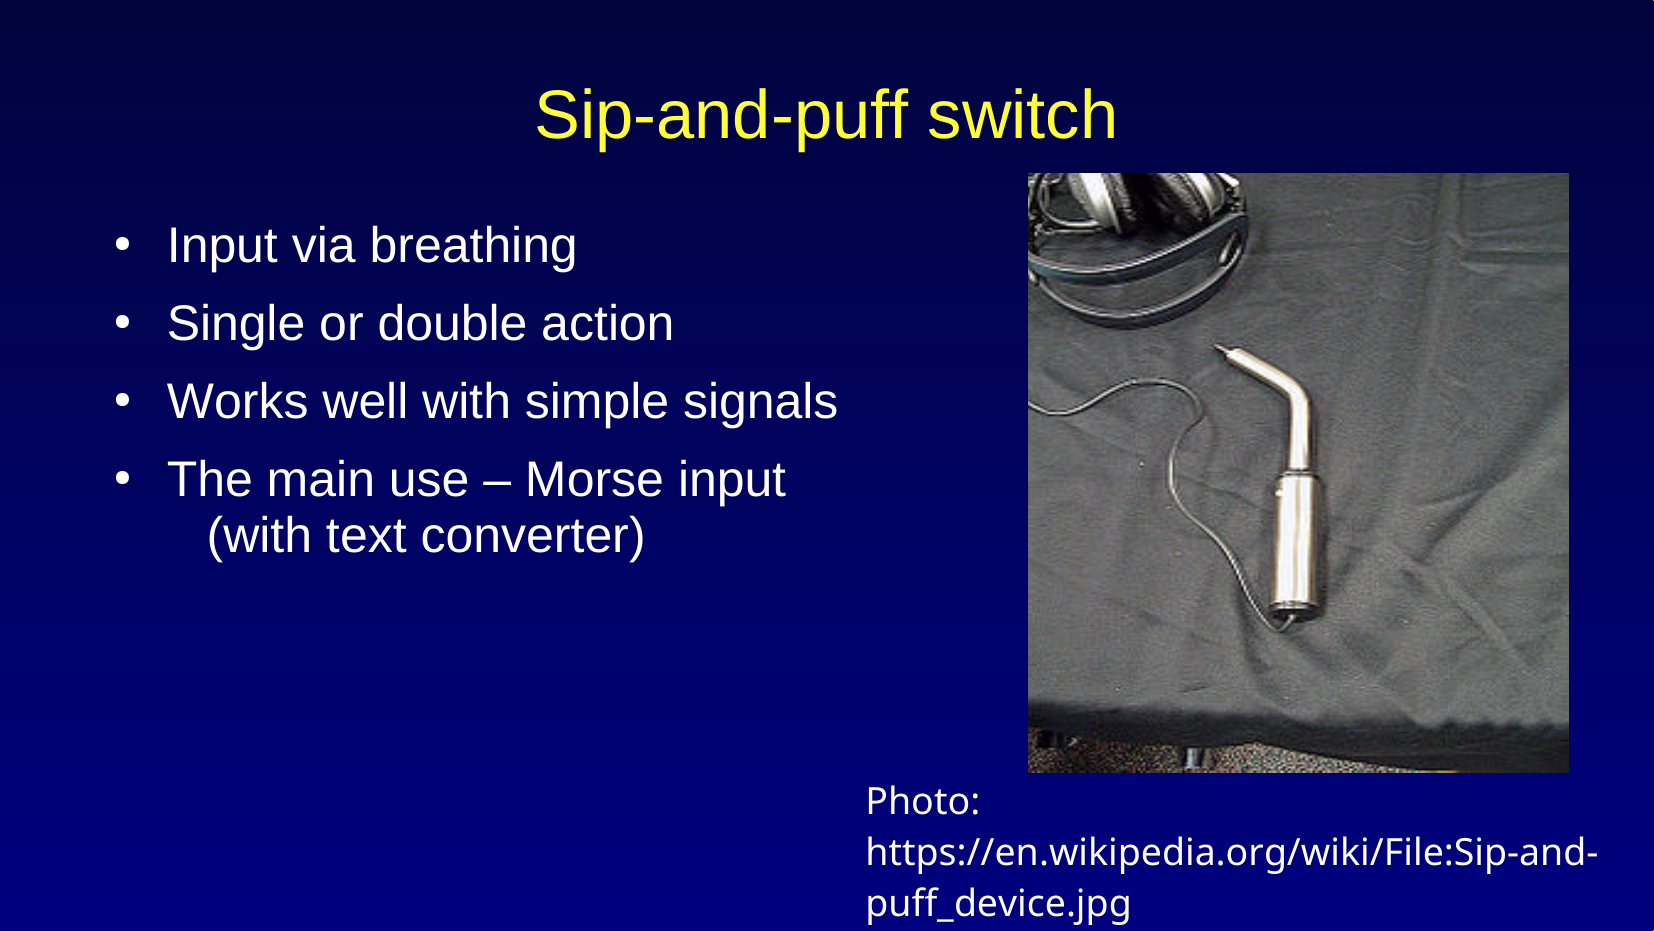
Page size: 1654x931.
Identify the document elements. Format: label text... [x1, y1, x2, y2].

text_box Photo: https://en.wikipedia.org/wiki/File:Sip-and-puff_device.jpg [865, 774, 1642, 911]
picture [1028, 173, 1569, 774]
list Input via breathing Single or double action Works well with simple signals The main use – Morse input (with text converter) [82, 217, 852, 758]
title Sip-and-puff switch [82, 37, 1571, 193]
